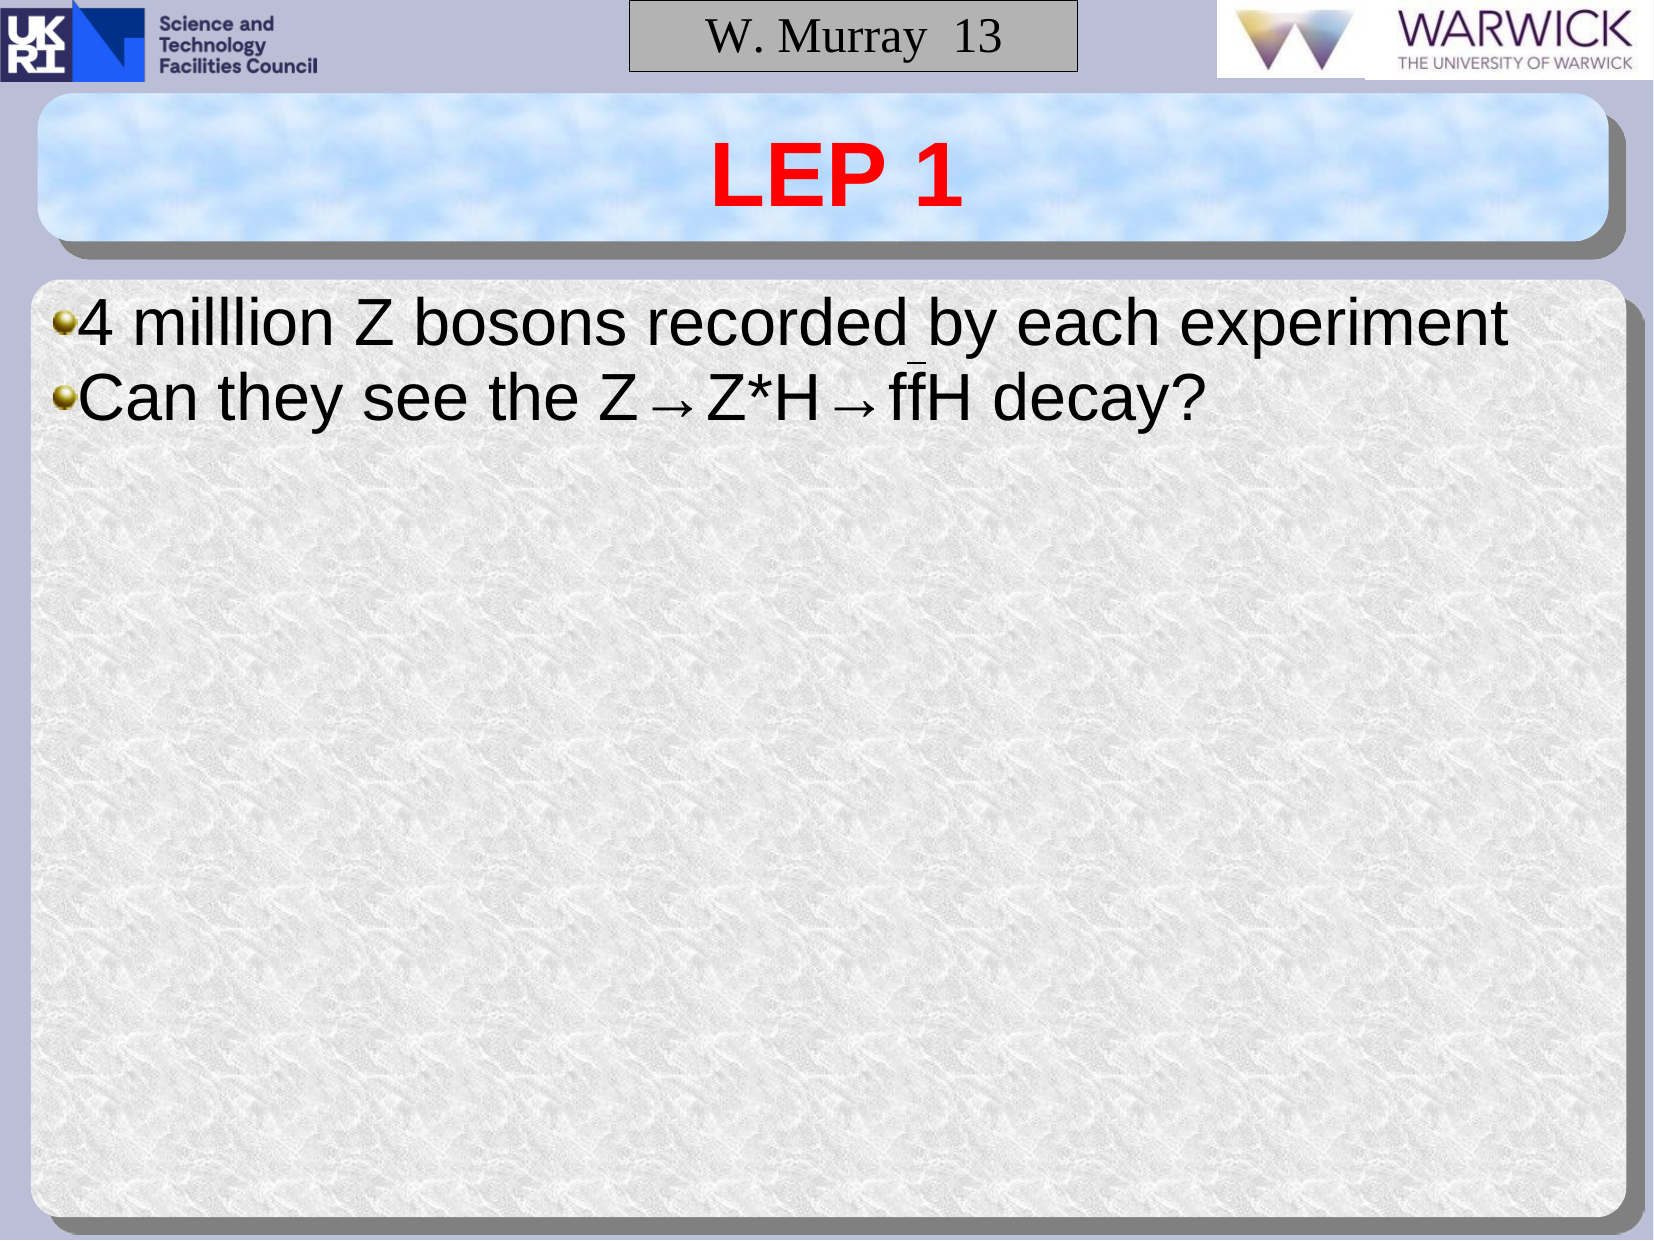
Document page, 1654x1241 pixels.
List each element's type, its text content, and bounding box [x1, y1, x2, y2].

list 4 milllion Z bosons recorded by each experiment Can they see the Z→Z*H→ffH decay? [53, 285, 1588, 1193]
picture [37, 93, 1609, 242]
picture [0, 0, 317, 82]
picture [30, 279, 1627, 1218]
picture [1217, 0, 1654, 80]
title LEP 1 [90, 101, 1584, 249]
